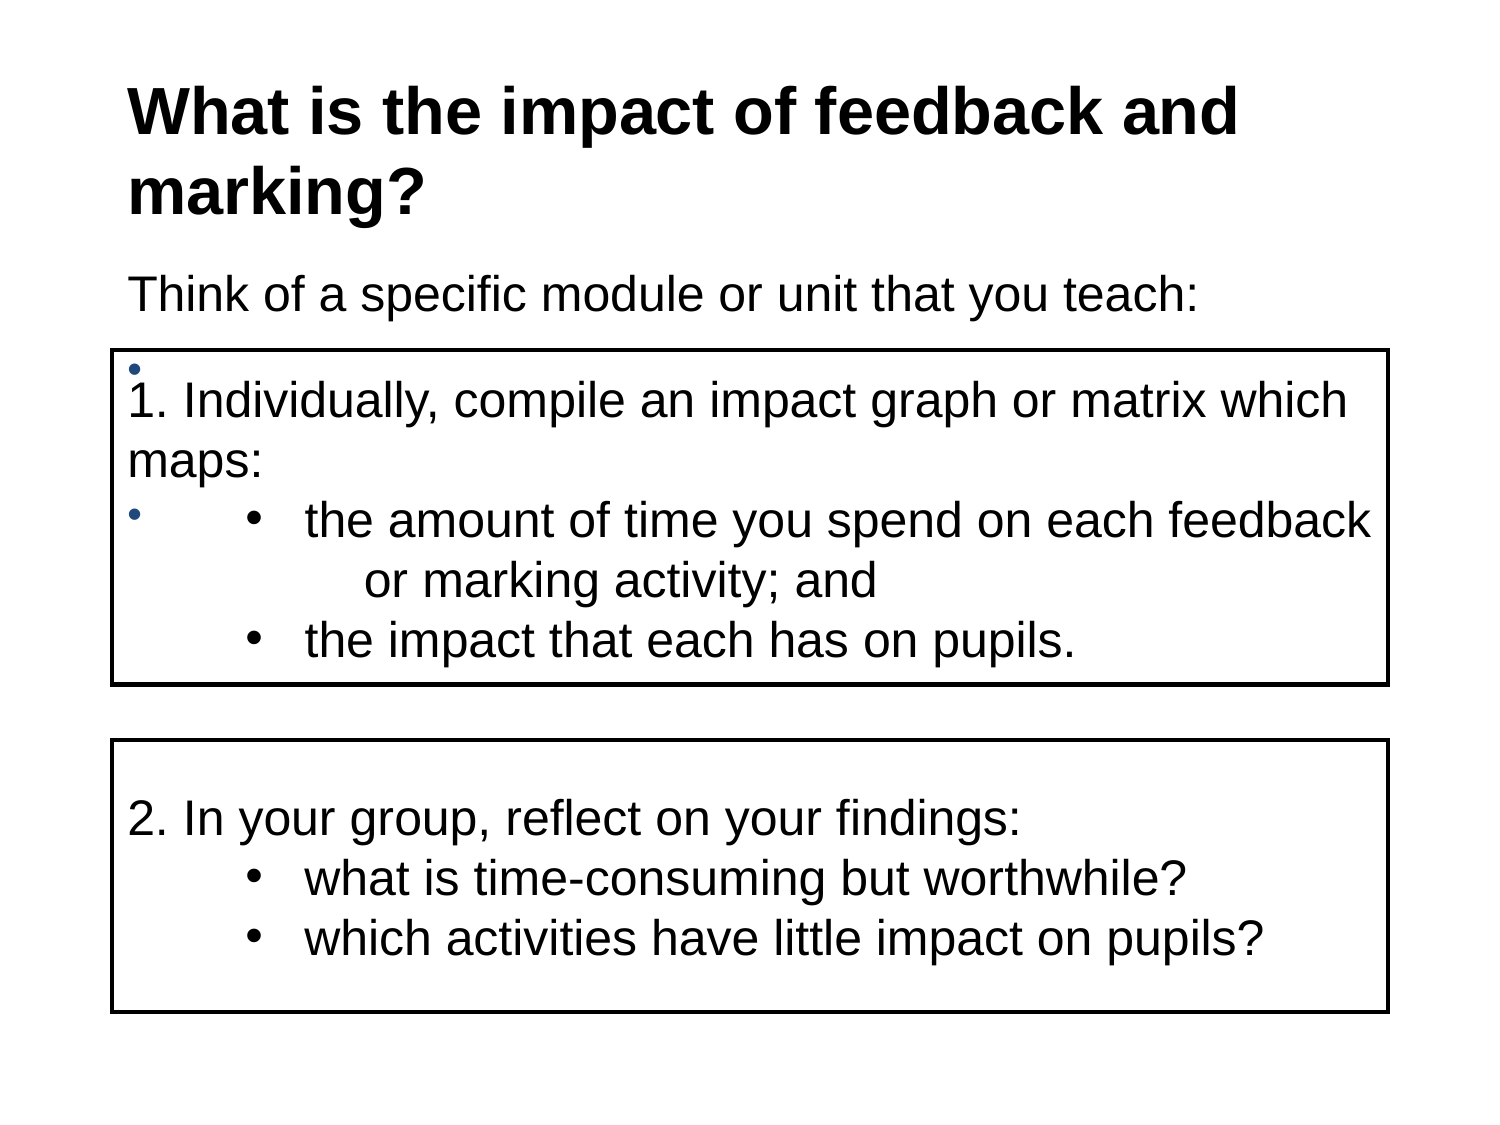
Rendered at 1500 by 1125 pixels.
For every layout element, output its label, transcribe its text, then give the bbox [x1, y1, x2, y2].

text_box 2. In your group, reflect on your findings: what is time-consuming but worthwhile? which activities have little impact on pupils? [112, 740, 1388, 1012]
title What is the impact of feedback and marking? [112, 41, 1388, 241]
text_box 1. Individually, compile an impact graph or matrix which maps: the amount of time you spend on each feedback or marking activity; and the impact that each has on pupils. [112, 350, 1388, 684]
list Think of a specific module or unit that you teach: [112, 241, 1388, 333]
